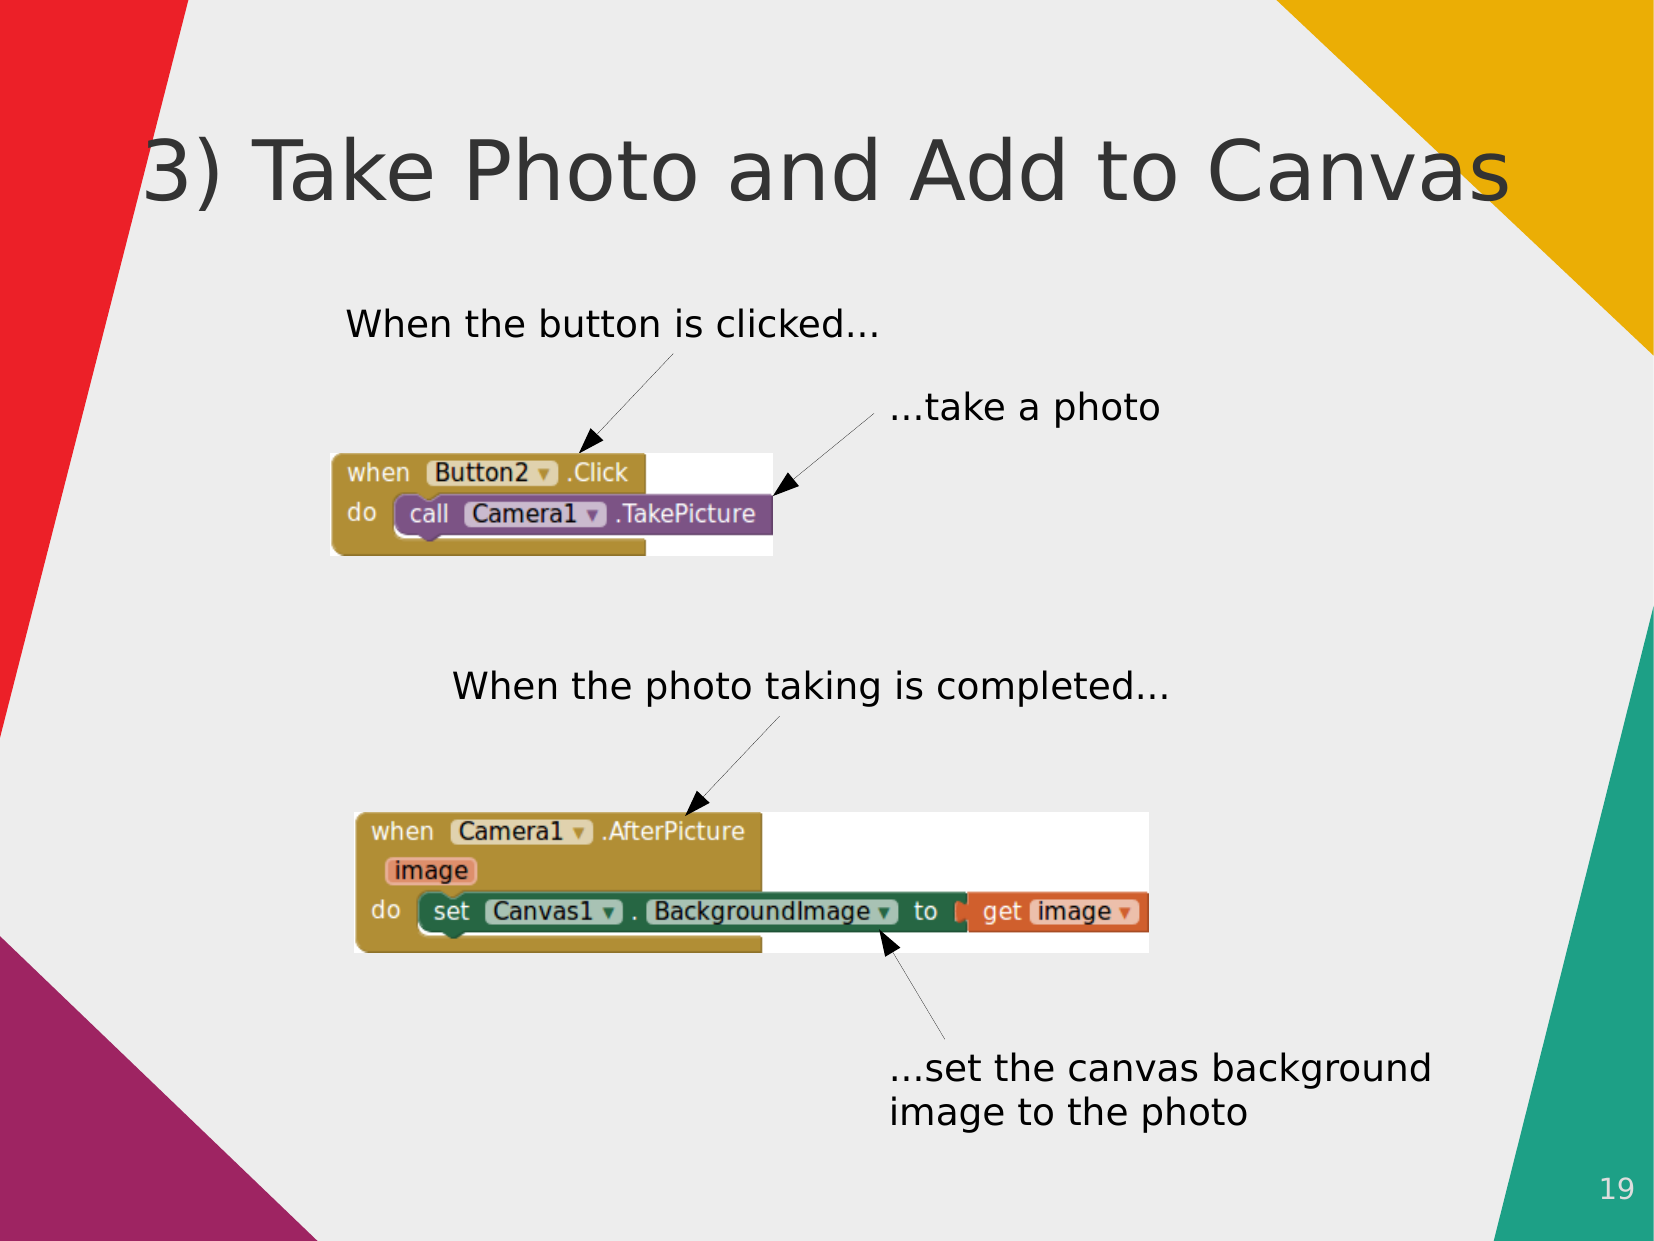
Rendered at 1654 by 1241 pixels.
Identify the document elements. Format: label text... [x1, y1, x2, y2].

title 3) Take Photo and Add to Canvas [114, 73, 1539, 271]
picture [330, 453, 773, 556]
text_box When the button is clicked... [330, 295, 1205, 354]
text_box ...take a photo [874, 377, 1359, 437]
picture [354, 812, 1149, 954]
text_box When the photo taking is completed... [437, 657, 1312, 717]
text_box ...set the canvas background image to the photo [874, 1039, 1465, 1185]
